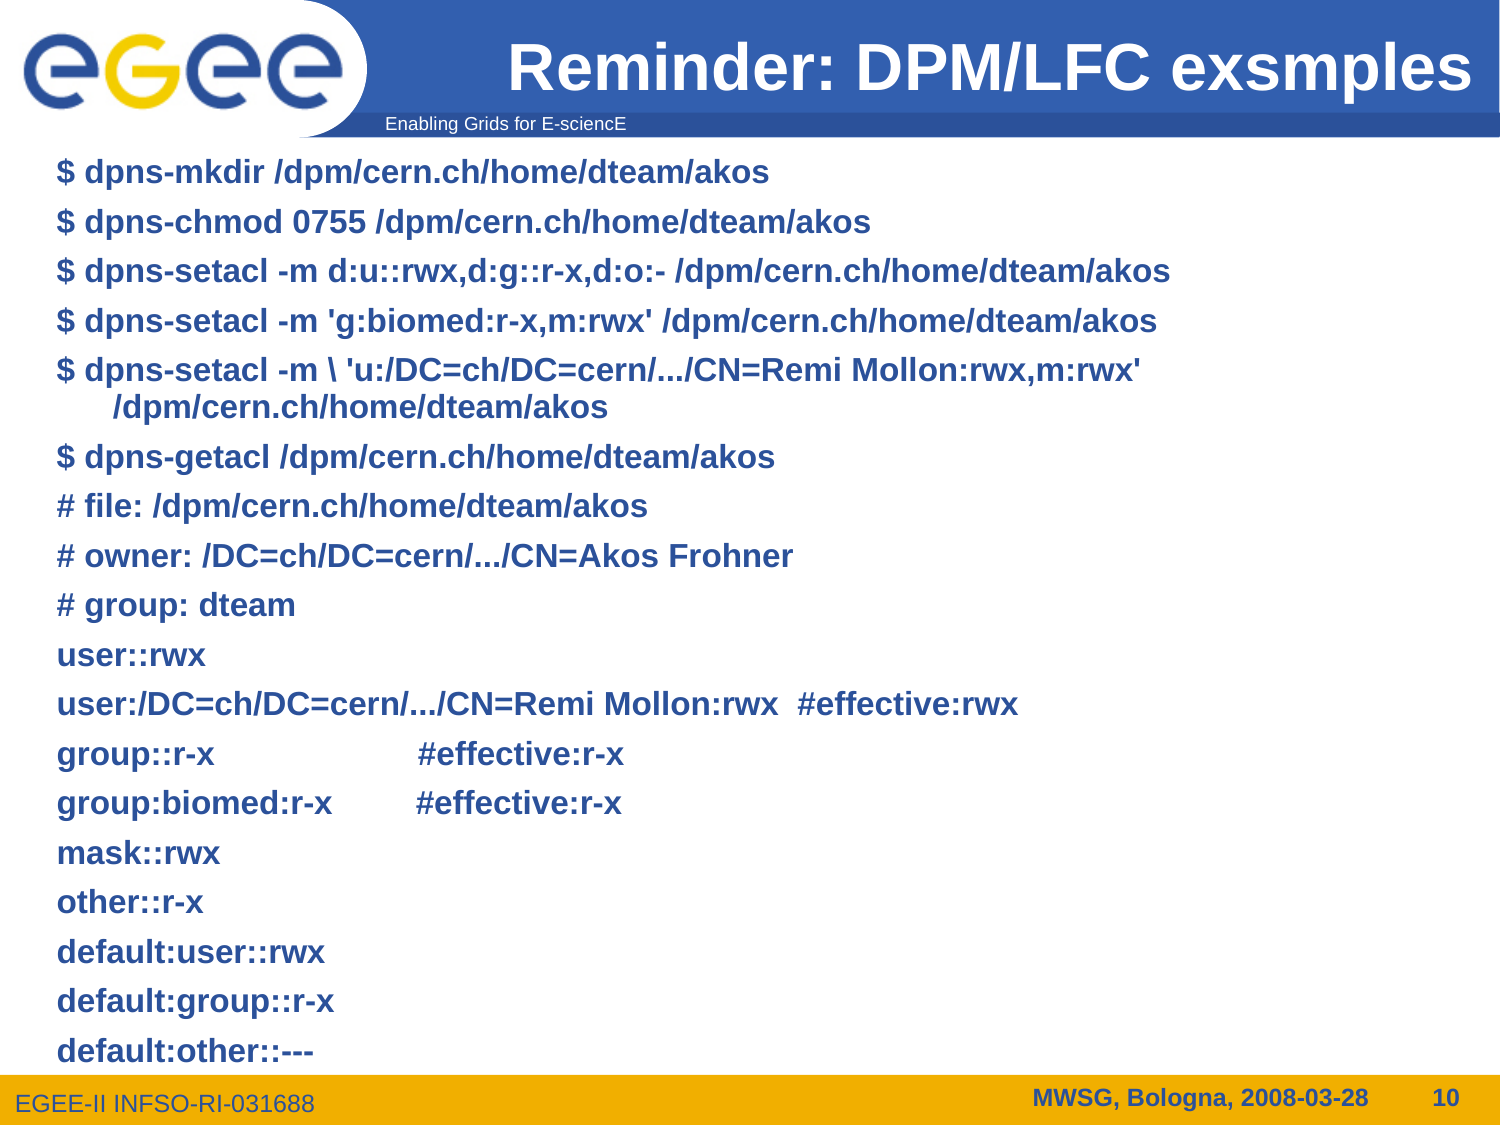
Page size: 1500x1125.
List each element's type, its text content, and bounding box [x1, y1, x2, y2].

picture [18, 30, 349, 112]
list $ dpns-mkdir /dpm/cern.ch/home/dteam/akos $ dpns-chmod 0755 /dpm/cern.ch/home/dteam/akos $ dpns-setacl -m d:u::rwx,d:g::r-x,d:o:- /dpm/cern.ch/home/dteam/akos $ dpns-setacl -m 'g:biomed:r-x,m:rwx' /dpm/cern.ch/home/dteam/akos $ dpns-setacl -m \ 'u:/DC=ch/DC=cern/.../CN=Remi Mollon:rwx,m:rwx' /dpm/cern.ch/home/dteam/akos $ dpns-getacl /dpm/cern.ch/home/dteam/akos # file: /dpm/cern.ch/home/dteam/akos # owner: /DC=ch/DC=cern/.../CN=Akos Frohner # group: dteam user::rwx user:/DC=ch/DC=cern/.../CN=Remi Mollon:rwx #effective:rwx group::r-x #effective:r-x group:biomed:r-x #effective:r-x mask::rwx other::r-x default:user::rwx default:group::r-x default:other::--- [56, 153, 1466, 1070]
title Reminder: DPM/LFC exsmples [369, 18, 1475, 117]
